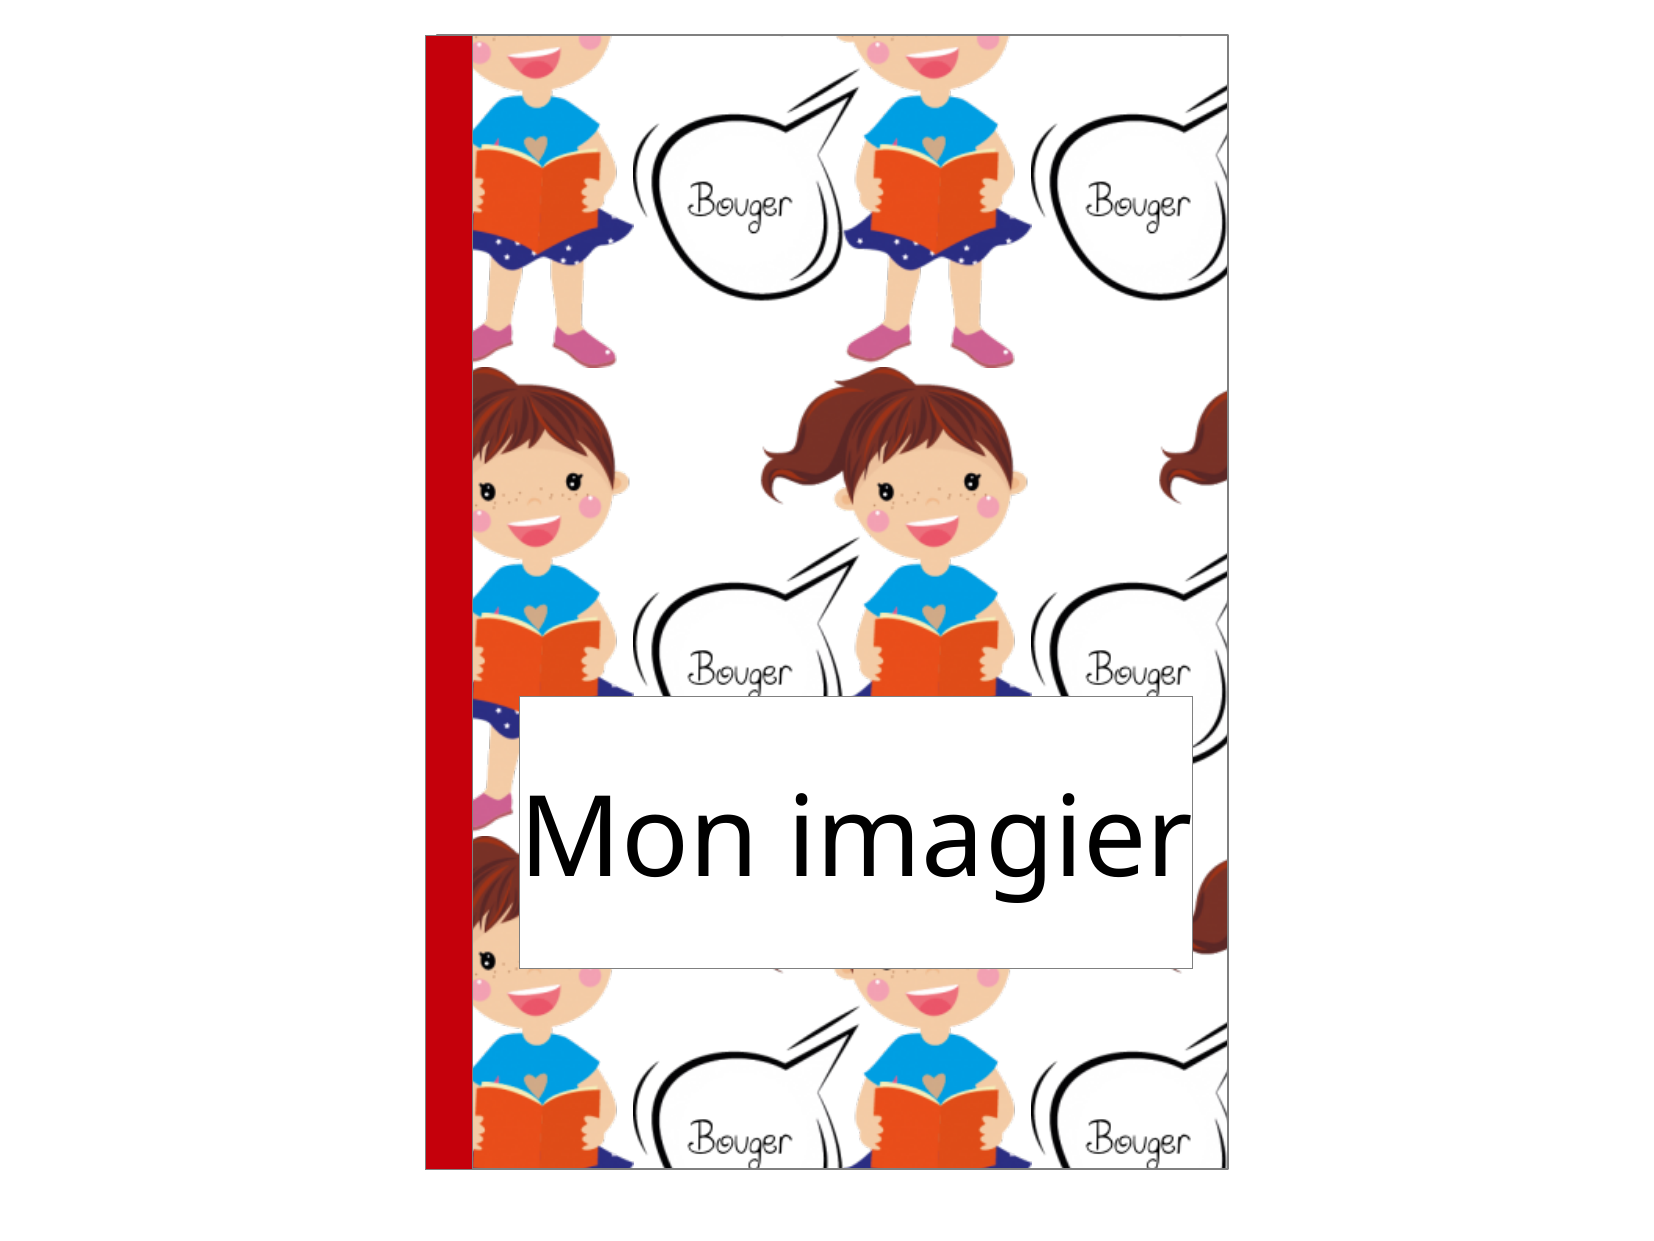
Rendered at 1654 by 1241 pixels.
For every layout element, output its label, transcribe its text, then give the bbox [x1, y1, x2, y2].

text_box [425, 35, 1229, 1170]
text_box Mon imagier [519, 696, 1193, 969]
